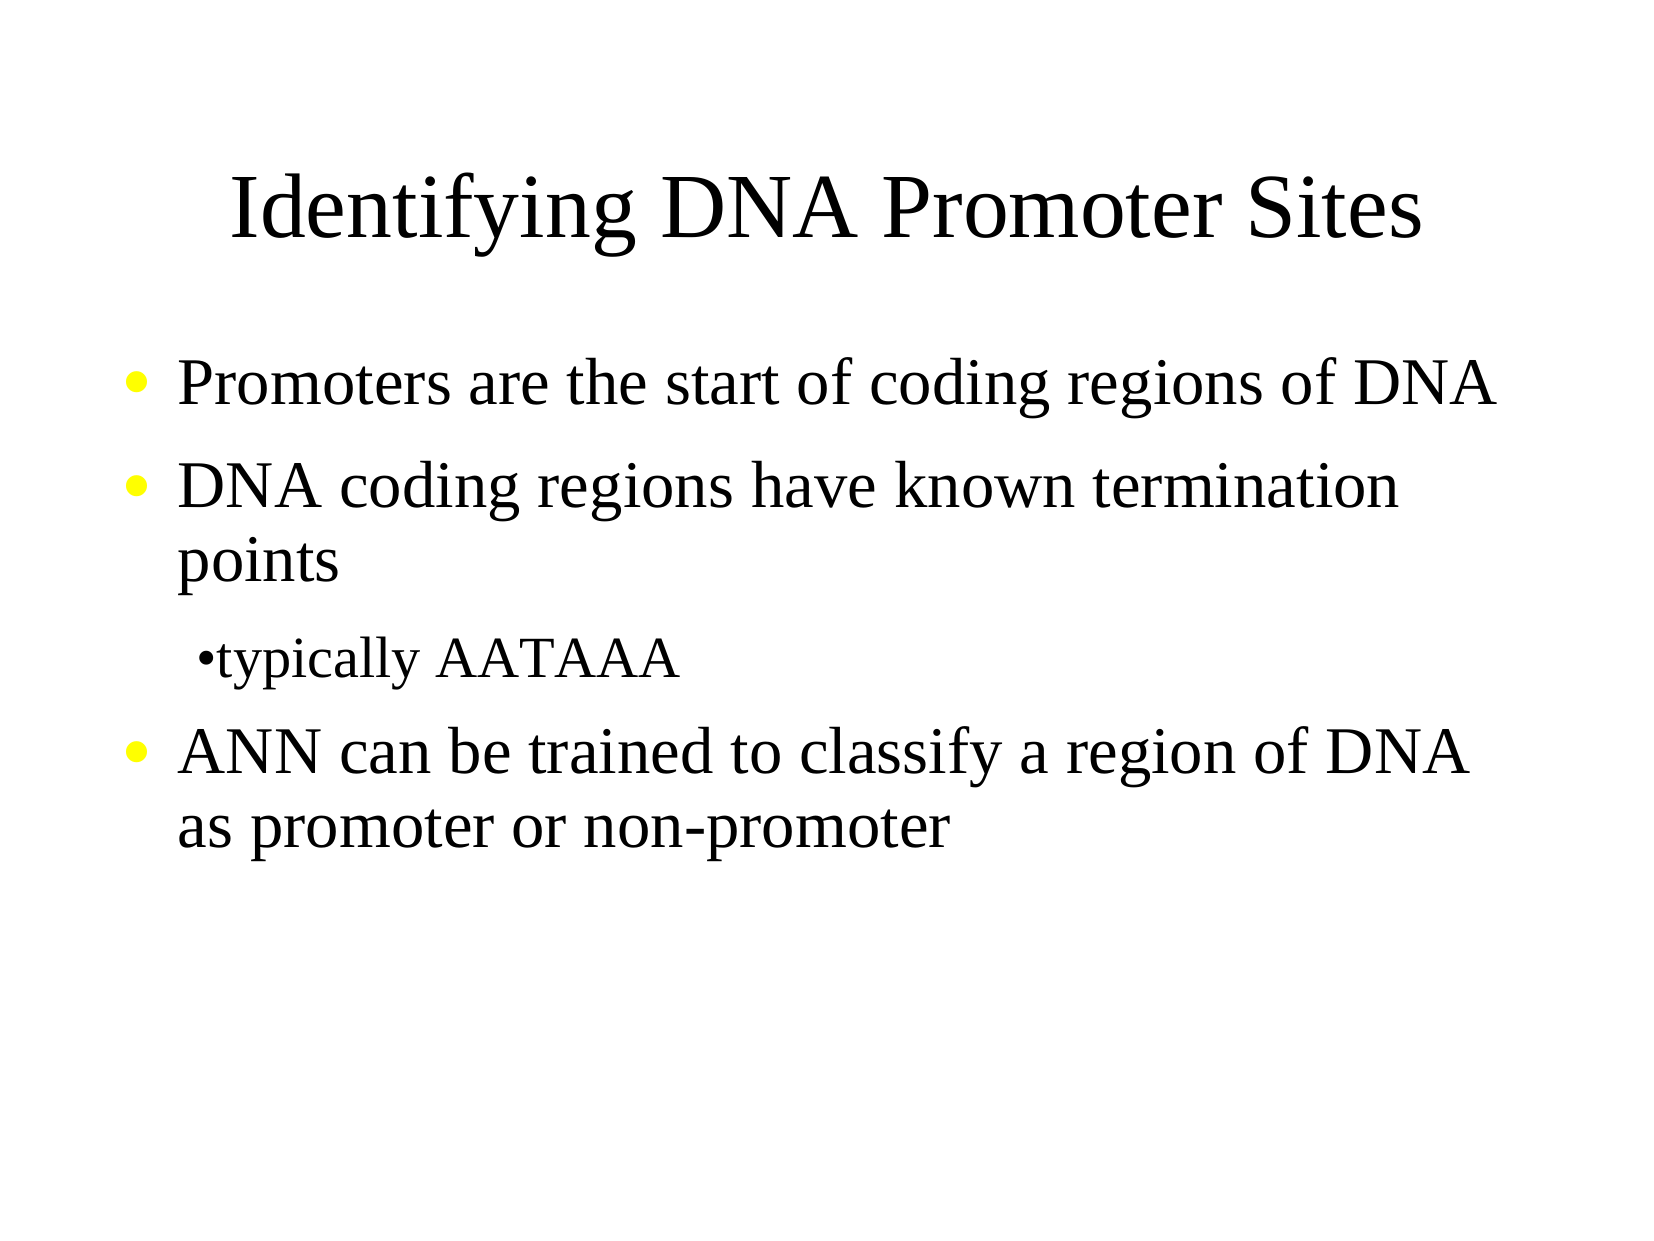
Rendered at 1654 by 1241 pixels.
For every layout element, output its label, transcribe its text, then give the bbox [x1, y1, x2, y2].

list Promoters are the start of coding regions of DNA DNA coding regions have known termination points typically AATAAA ANN can be trained to classify a region of DNA as promoter or non-promoter [121, 344, 1534, 1127]
title Identifying DNA Promoter Sites [121, 102, 1534, 311]
